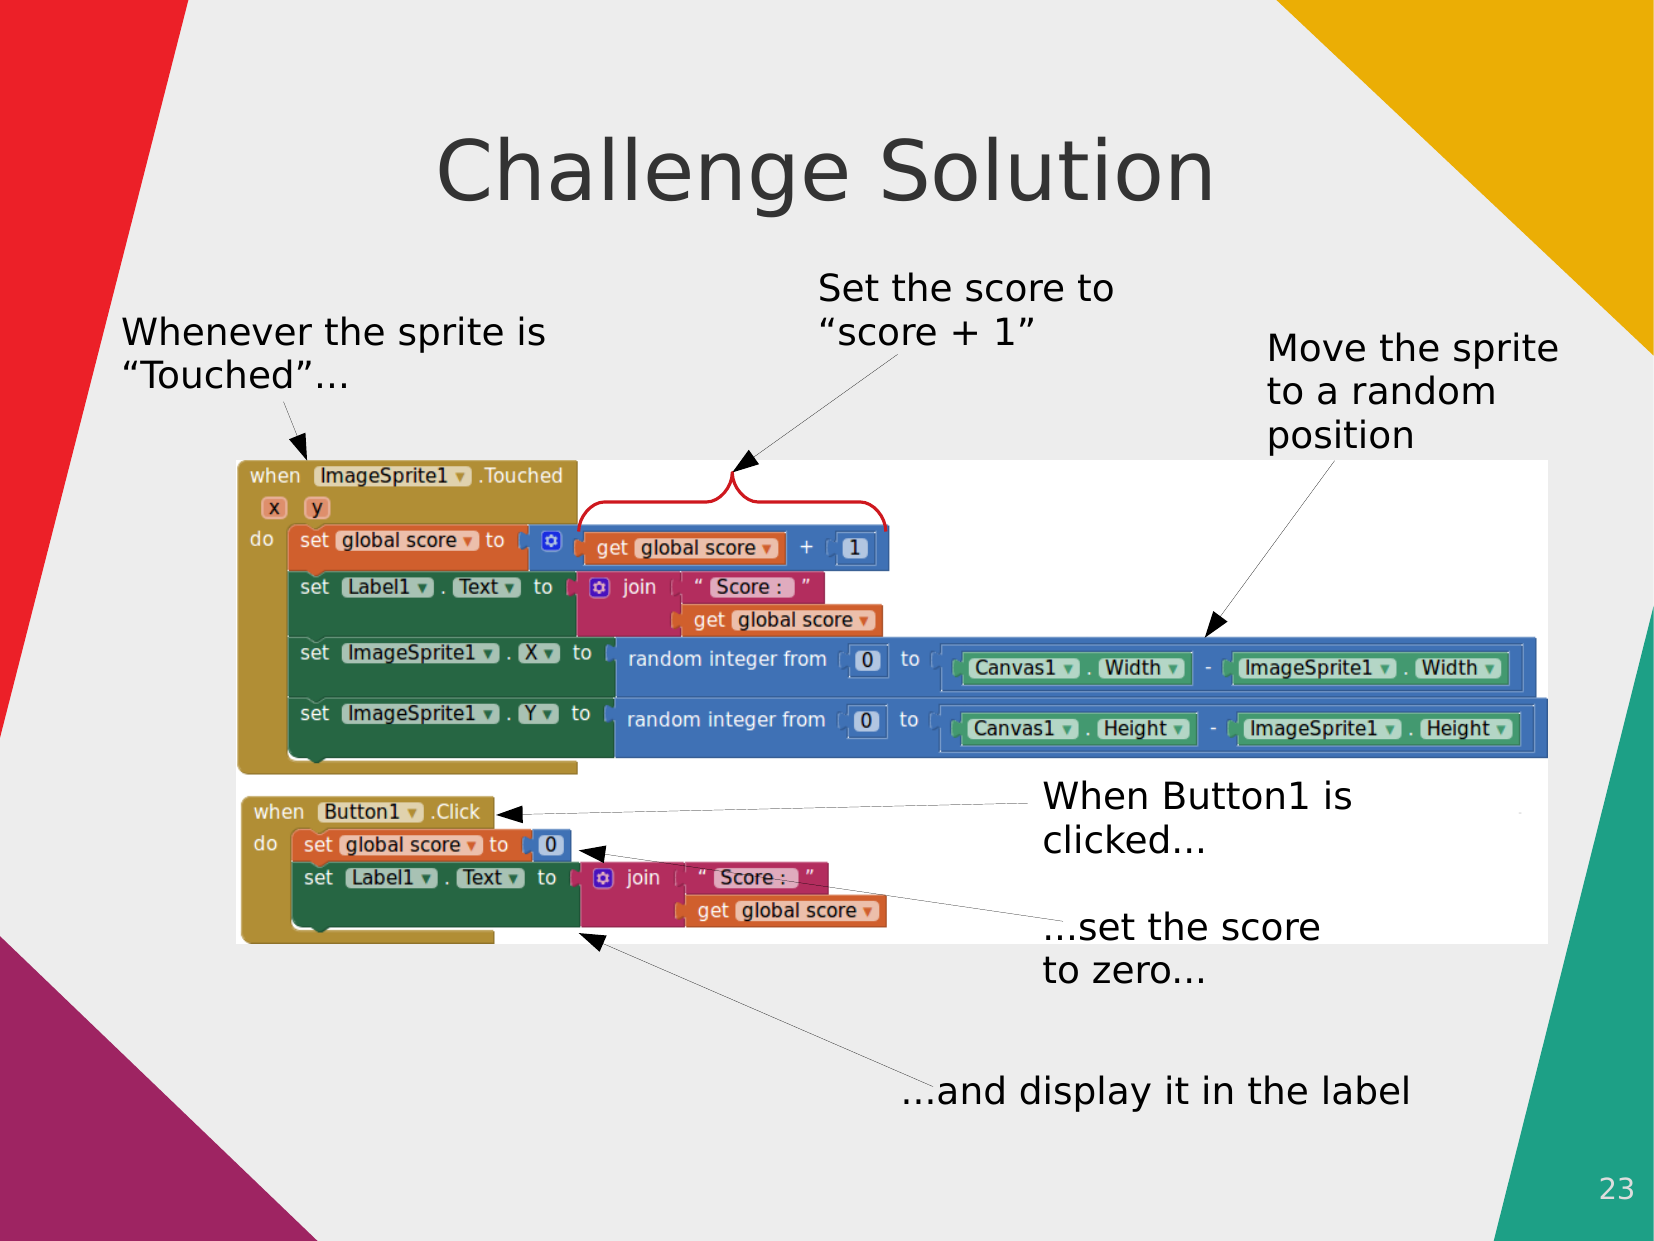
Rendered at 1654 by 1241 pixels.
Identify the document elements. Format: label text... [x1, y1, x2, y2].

picture [236, 460, 1548, 944]
text_box ...and display it in the label [885, 1062, 1512, 1165]
text_box When Button1 is clicked... ...set the score to zero... [1027, 767, 1371, 1001]
title Challenge Solution [114, 73, 1539, 271]
text_box Move the sprite to a random position [1251, 318, 1595, 465]
text_box Whenever the sprite is “Touched”... [106, 303, 603, 449]
text_box Set the score to “score + 1” [803, 259, 1205, 362]
